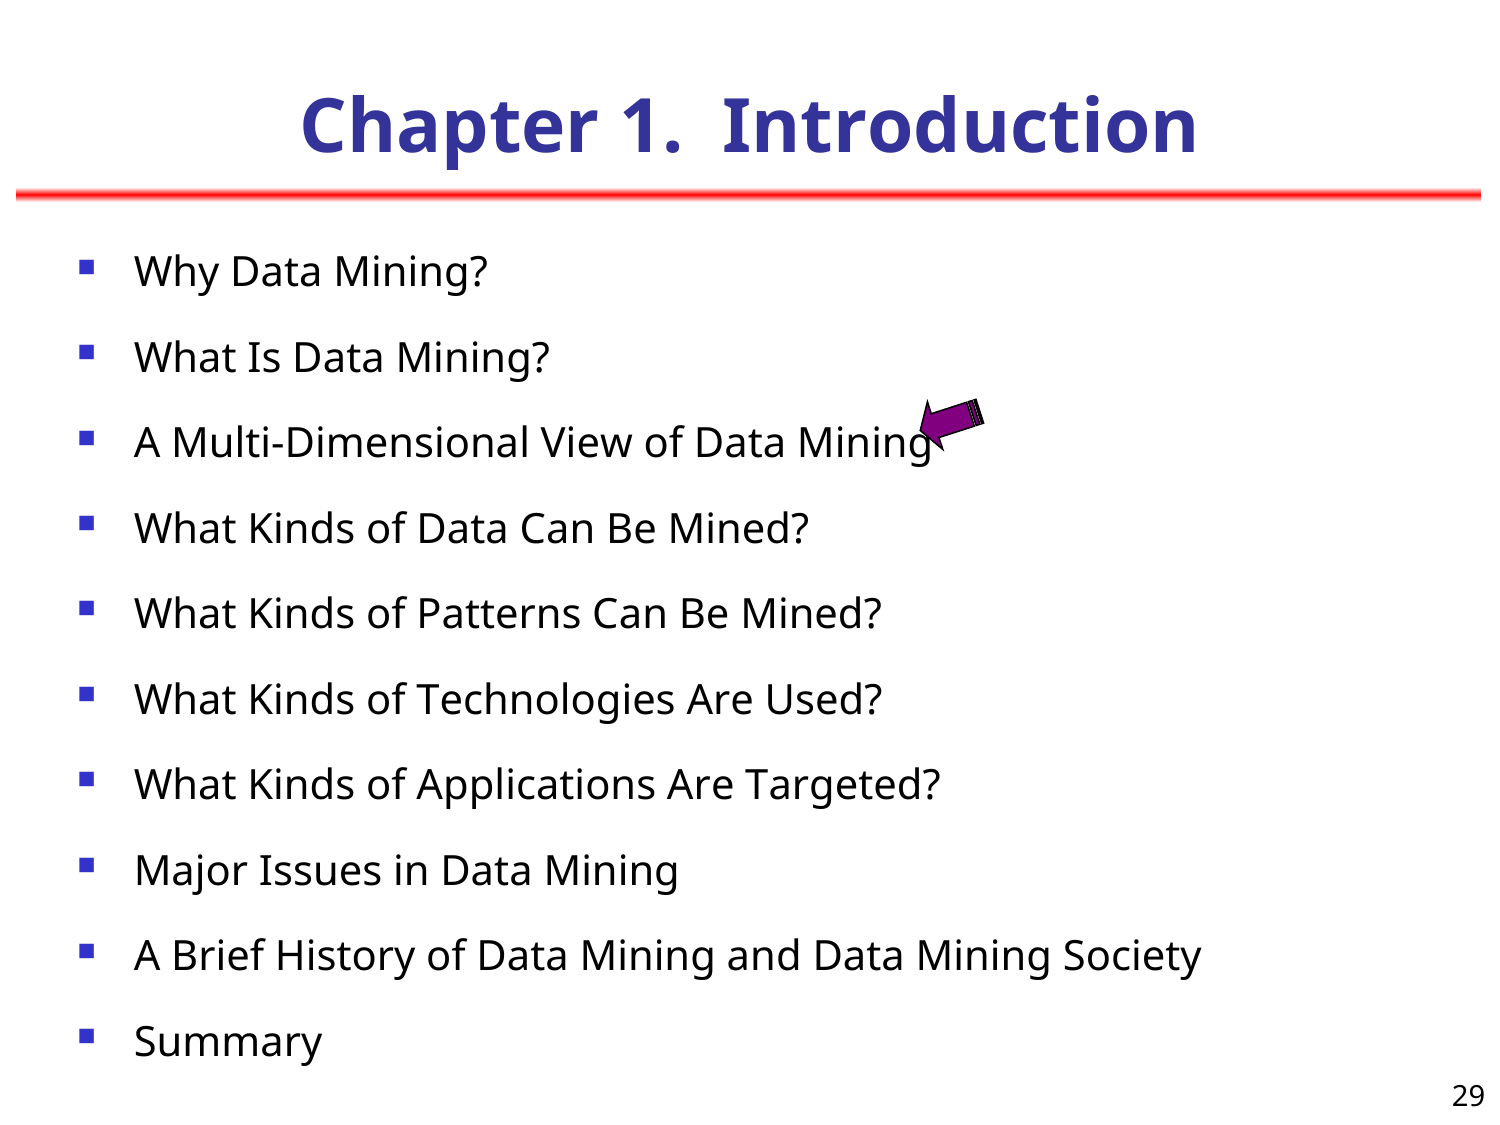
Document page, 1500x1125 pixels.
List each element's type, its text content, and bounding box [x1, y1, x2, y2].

title Chapter 1. Introduction [62, 37, 1438, 175]
text_box <number> [1187, 1050, 1500, 1125]
list Why Data Mining? What Is Data Mining? A Multi-Dimensional View of Data Mining What Kinds of Data Can Be Mined? What Kinds of Patterns Can Be Mined? What Kinds of Technologies Are Used? What Kinds of Applications Are Targeted? Major Issues in Data Mining A Brief History of Data Mining and Data Mining Society Summary [62, 212, 1413, 1075]
text_box [920, 399, 984, 450]
